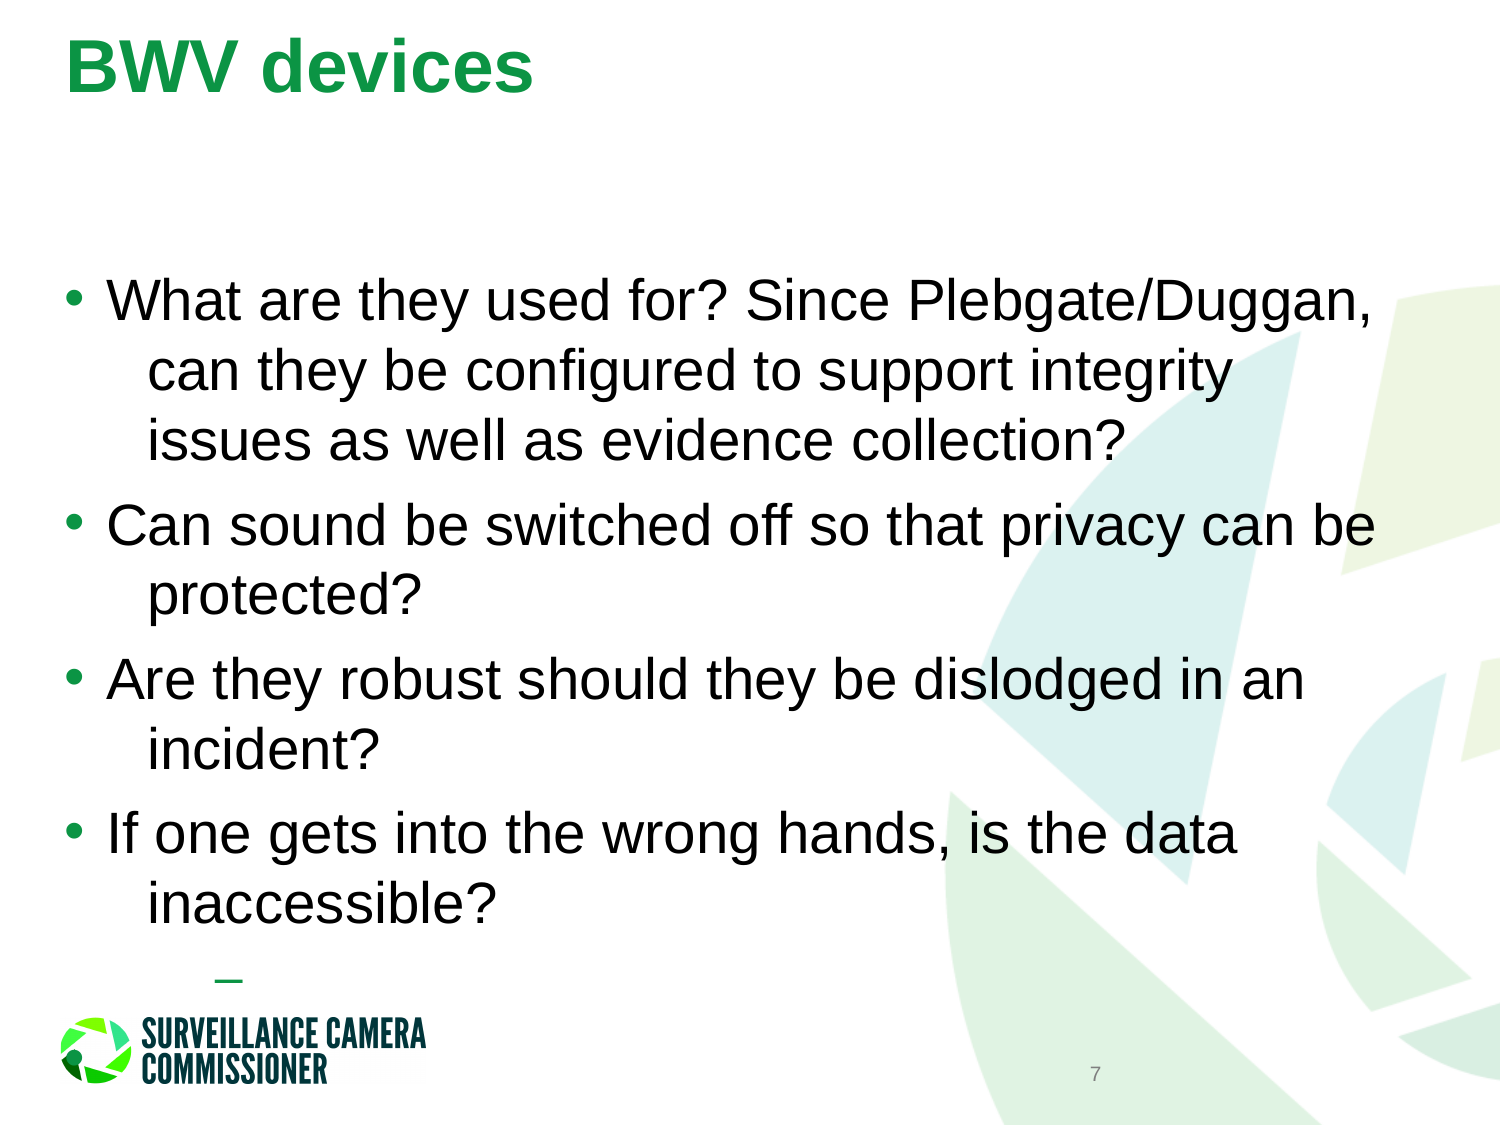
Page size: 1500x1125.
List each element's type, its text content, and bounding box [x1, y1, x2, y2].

list What are they used for? Since Plebgate/Duggan, can they be configured to support integrity issues as well as evidence collection? Can sound be switched off so that privacy can be protected? Are they robust should they be dislodged in an incident? If one gets into the wrong hands, is the data inaccessible? [64, 262, 1415, 988]
title BWV devices [0, 0, 1500, 221]
text_box 7 [1074, 1042, 1426, 1103]
